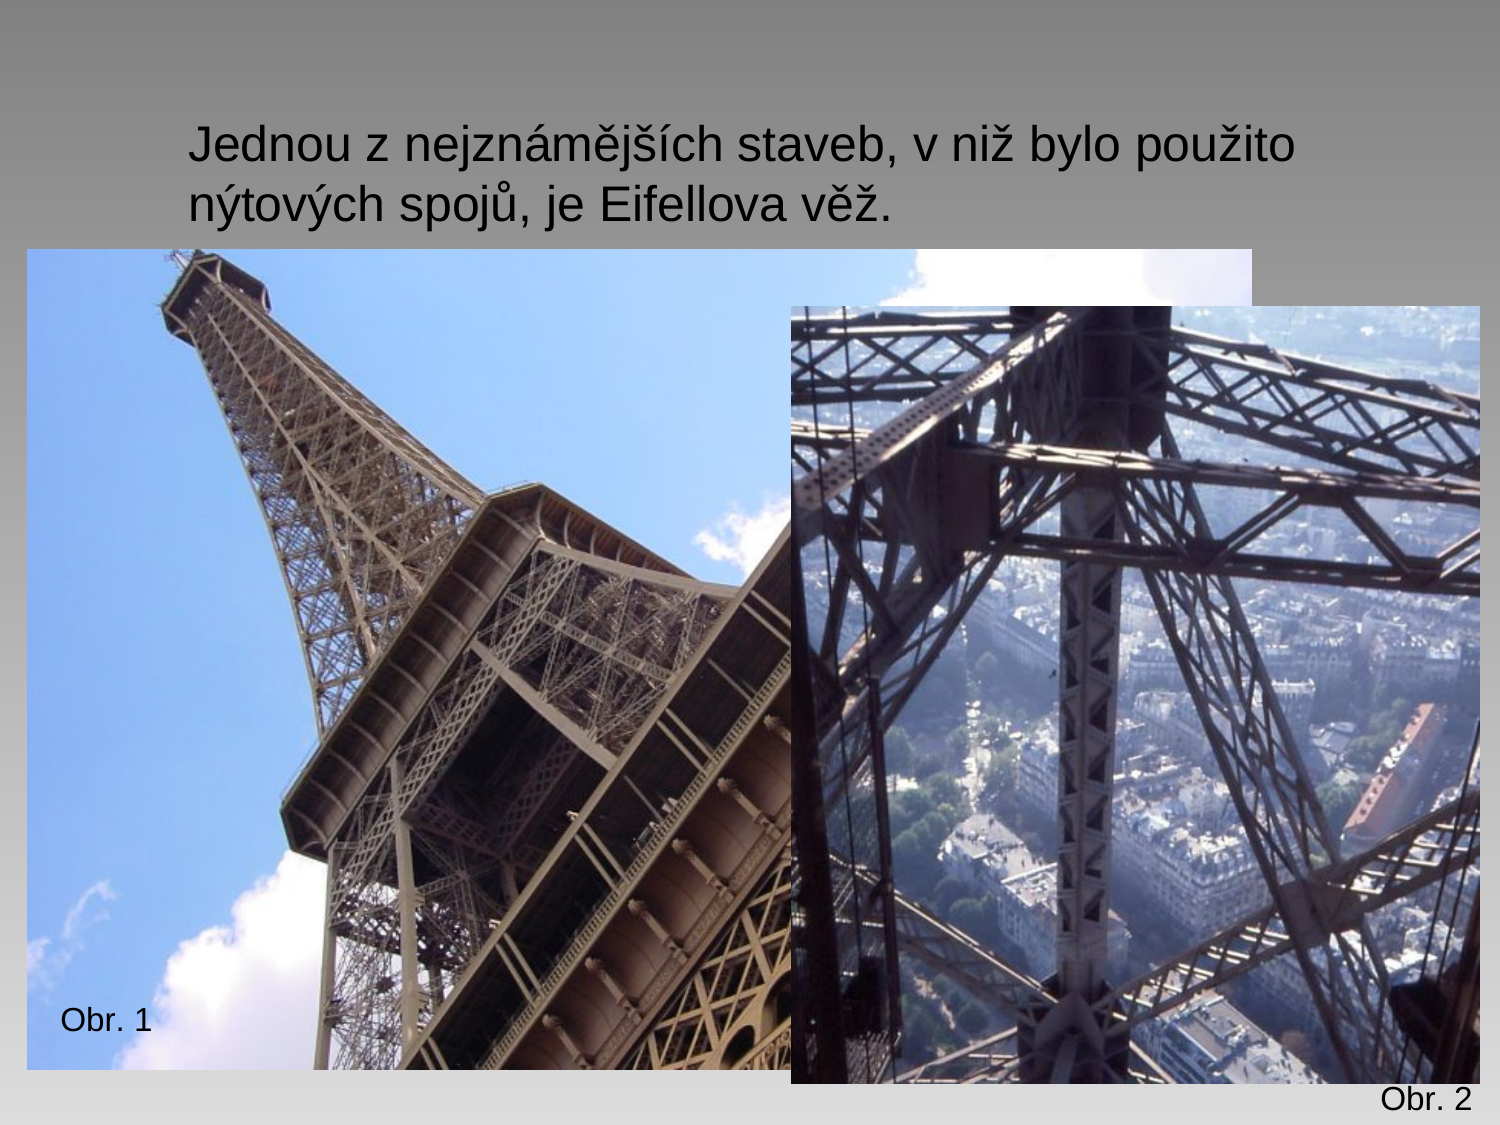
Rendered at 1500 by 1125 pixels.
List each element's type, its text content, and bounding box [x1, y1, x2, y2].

text_box Jednou z nejznámějších staveb, v niž bylo použito nýtových spojů, je Eifellova věž. [173, 104, 1351, 240]
text_box Obr. 2 [1365, 1069, 1500, 1125]
text_box Obr. 1 [45, 990, 235, 1047]
picture [27, 249, 1480, 1084]
